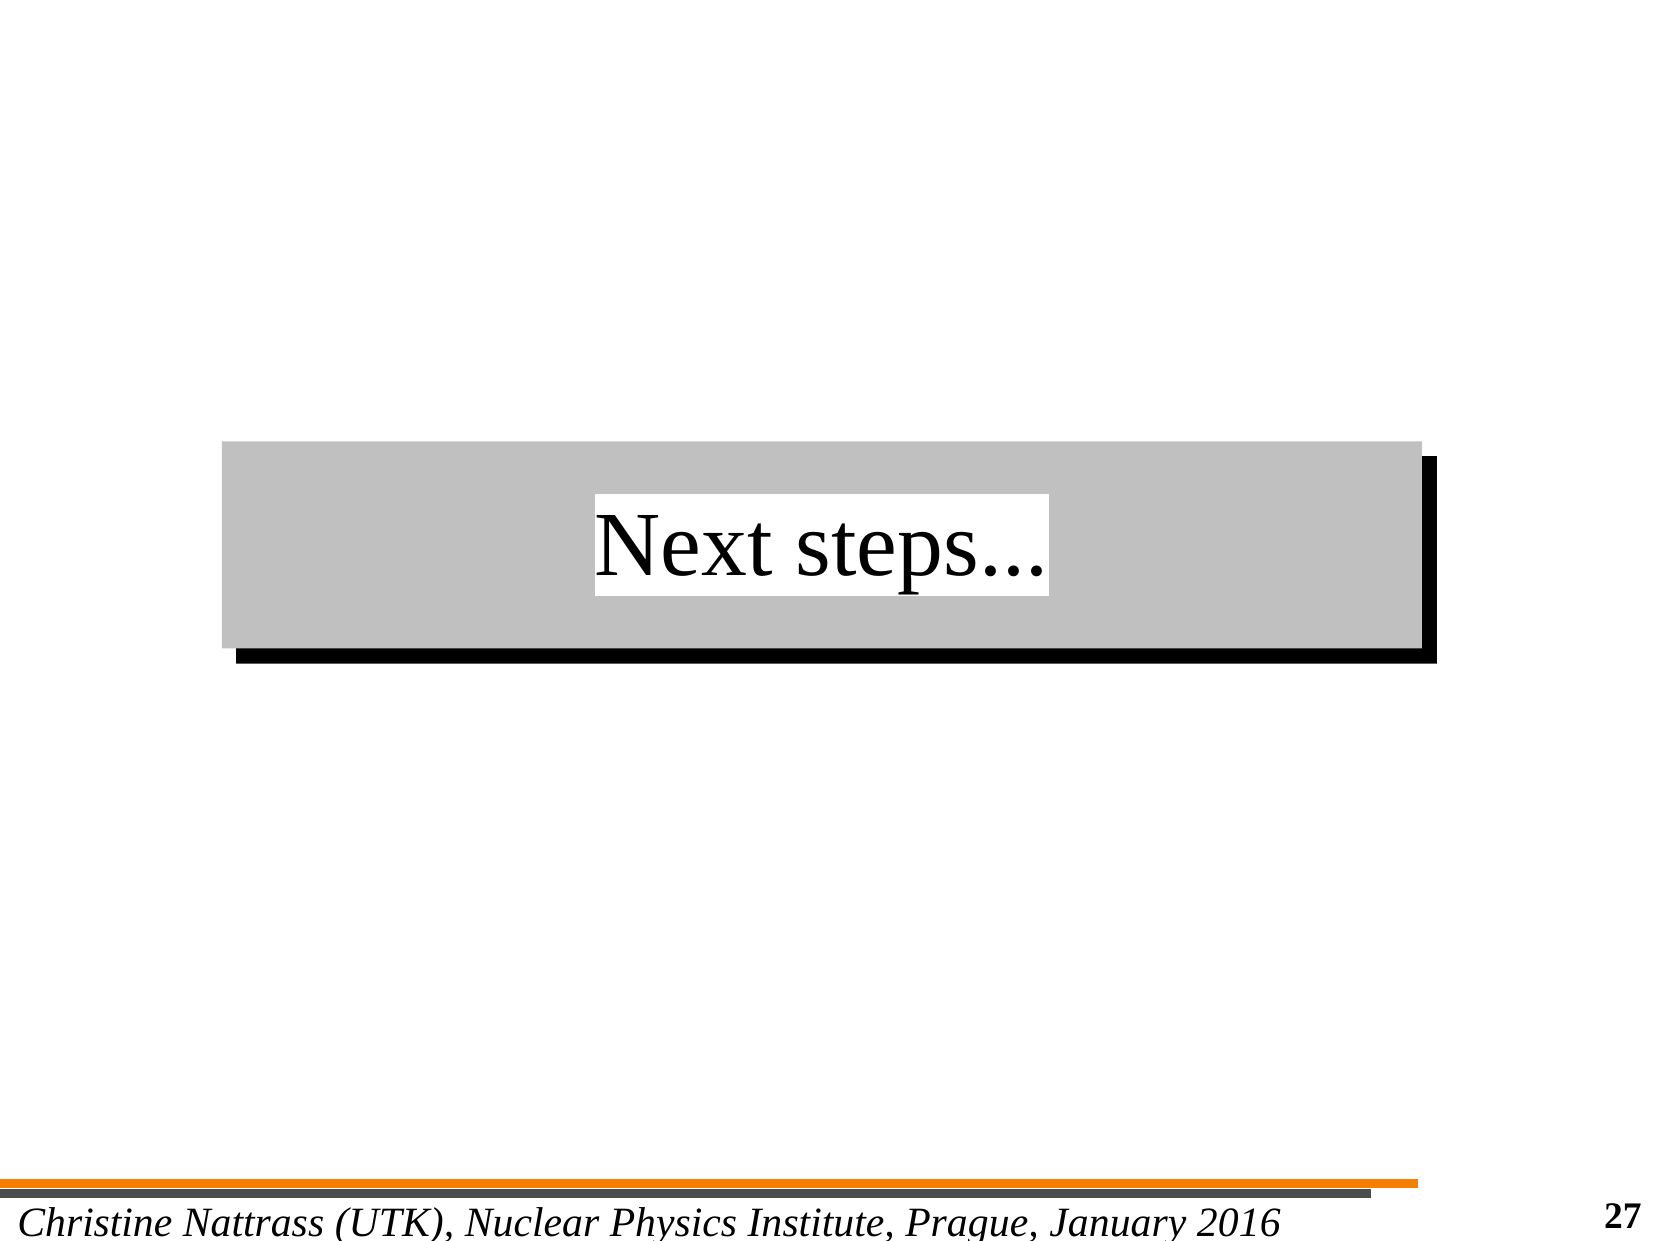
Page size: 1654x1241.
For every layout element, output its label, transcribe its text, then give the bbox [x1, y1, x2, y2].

title Next steps... [221, 441, 1422, 649]
